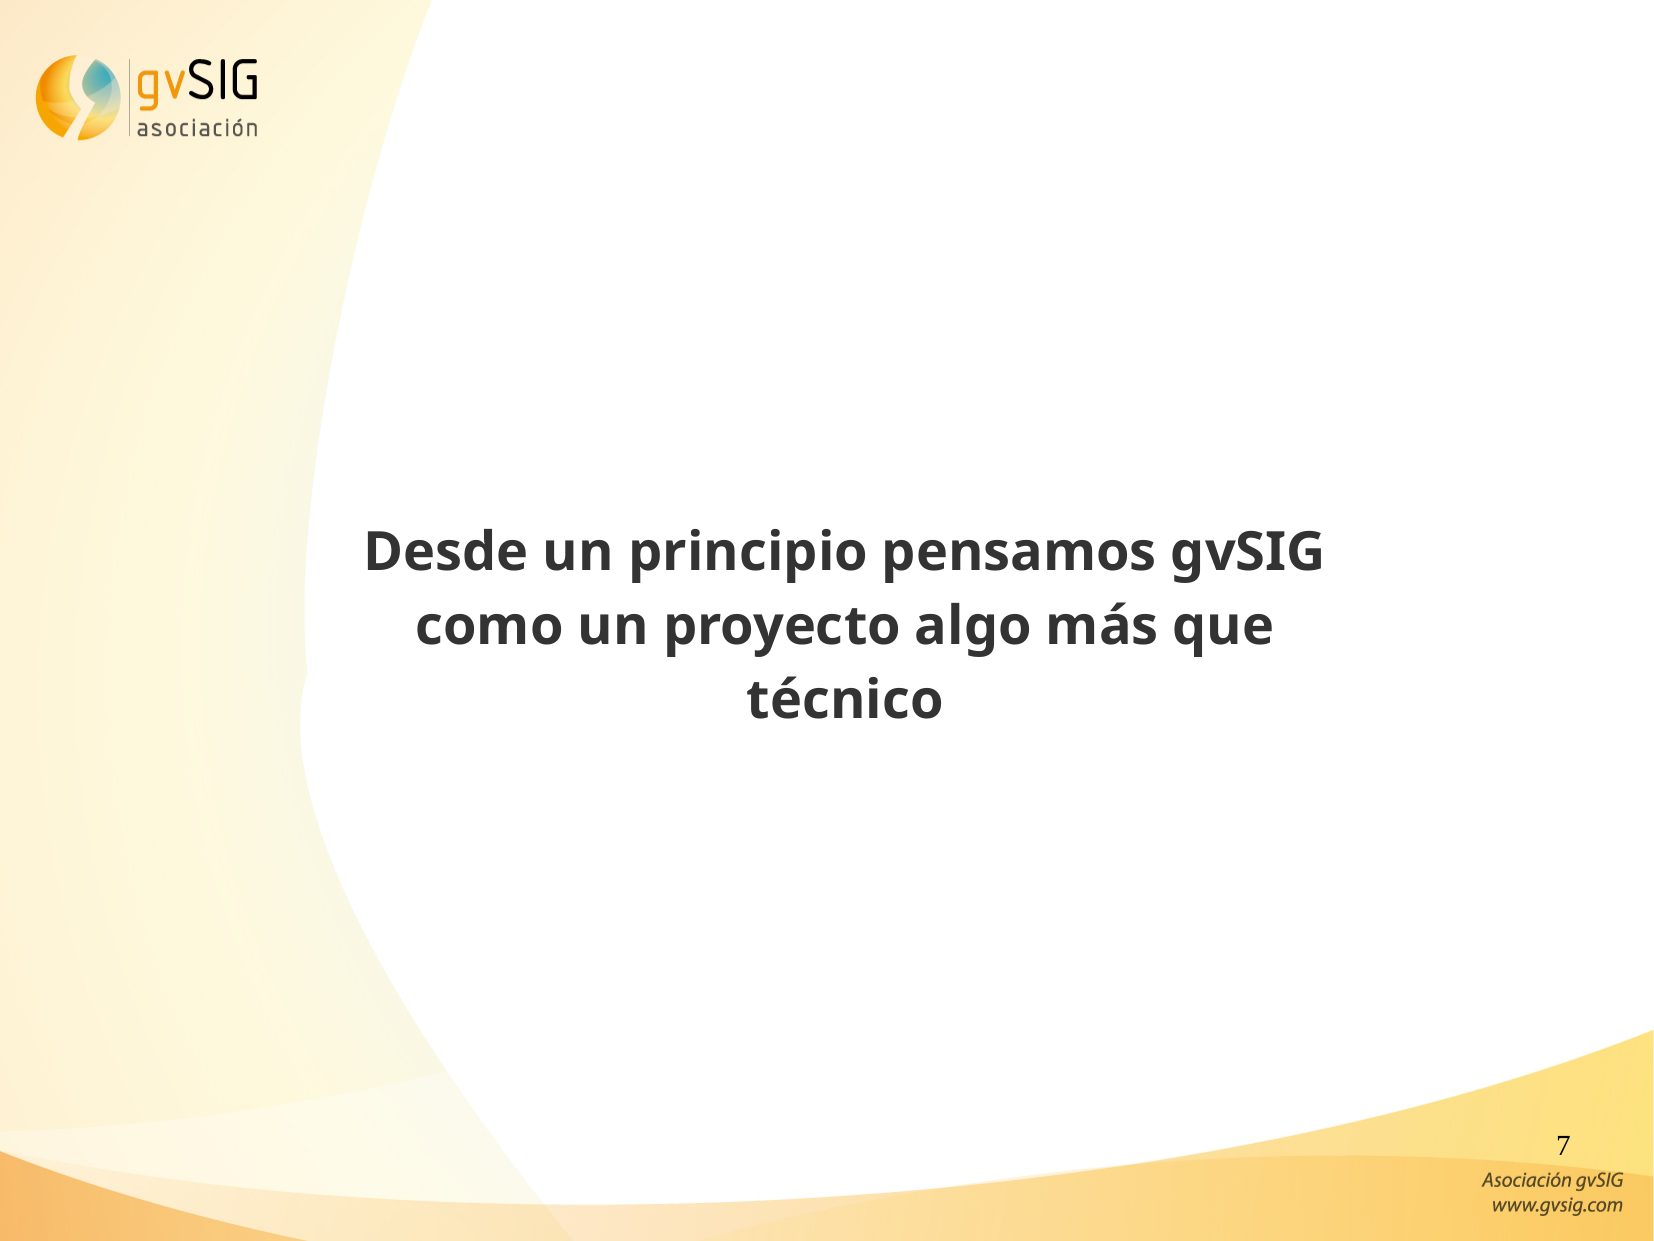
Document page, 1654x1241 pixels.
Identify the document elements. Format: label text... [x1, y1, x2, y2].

picture [0, 0, 1654, 1241]
text_box Desde un principio pensamos gvSIG como un proyecto algo más que técnico [295, 504, 1396, 709]
